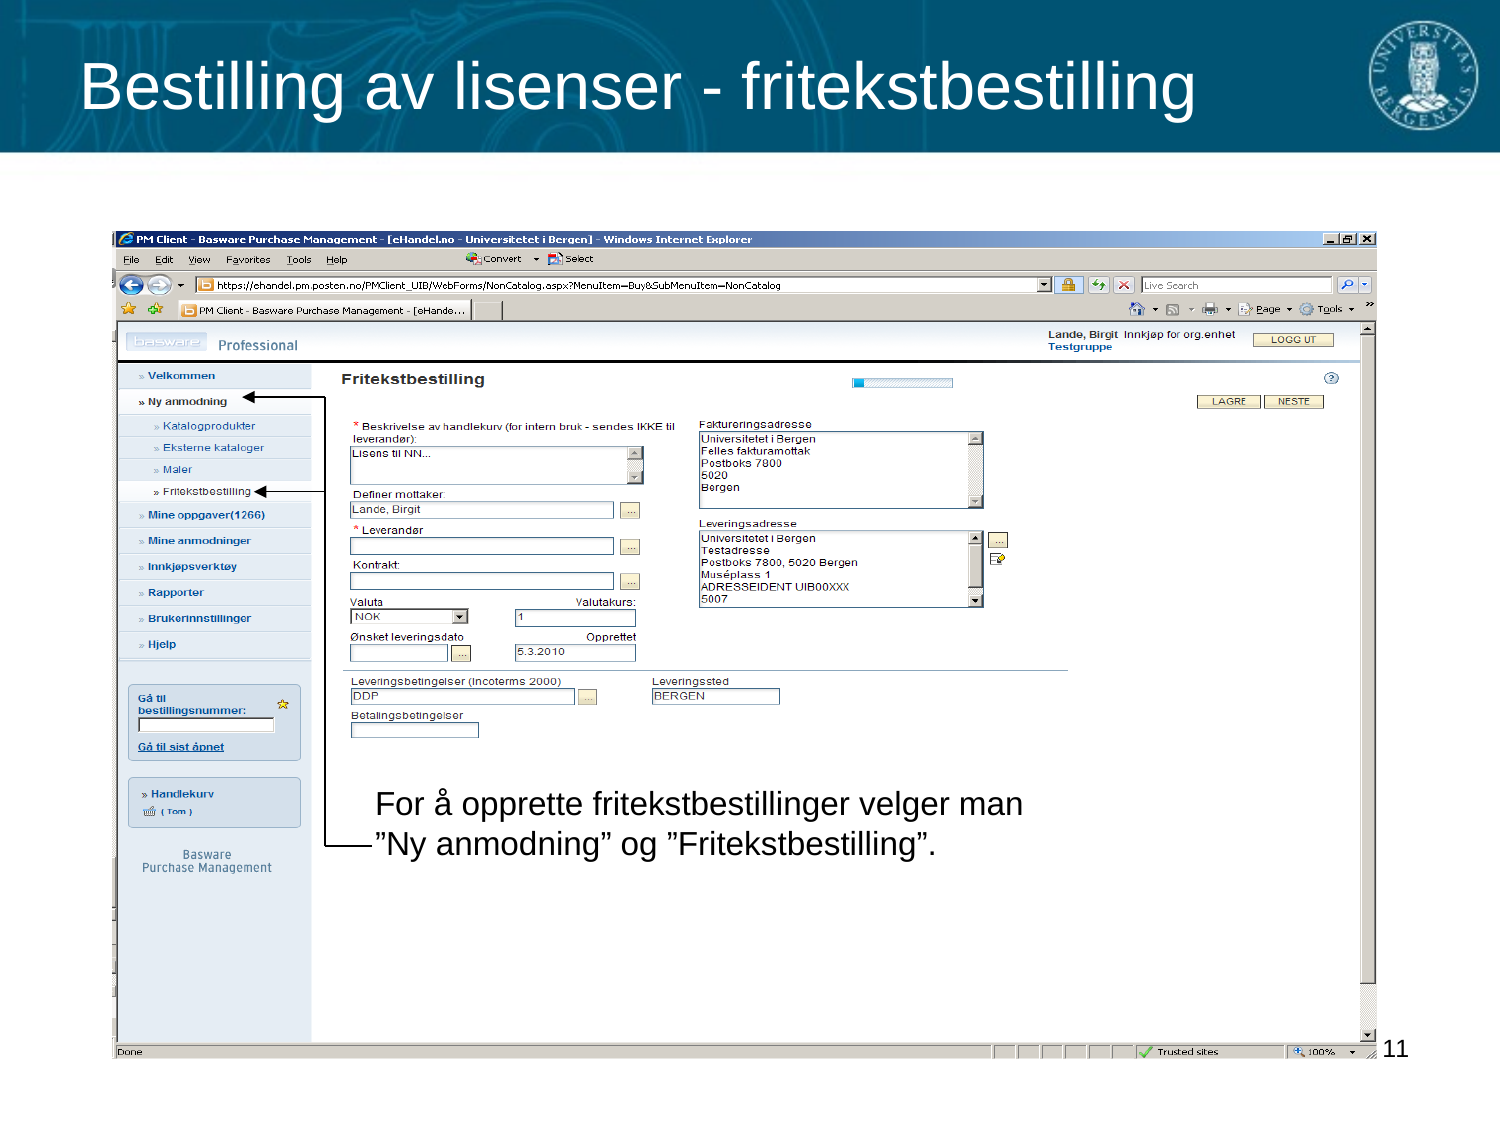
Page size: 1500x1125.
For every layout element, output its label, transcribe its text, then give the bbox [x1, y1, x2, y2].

text_box [112, 231, 1377, 1059]
text_box <number> [1074, 1024, 1426, 1103]
picture [1368, 21, 1478, 131]
text_box For å opprette fritekstbestillinger velger man ”Ny anmodning” og ”Fritekstbestilling”. [360, 774, 1058, 871]
title Bestilling av lisenser - fritekstbestilling [64, 30, 1235, 135]
picture [0, 151, 1500, 1125]
